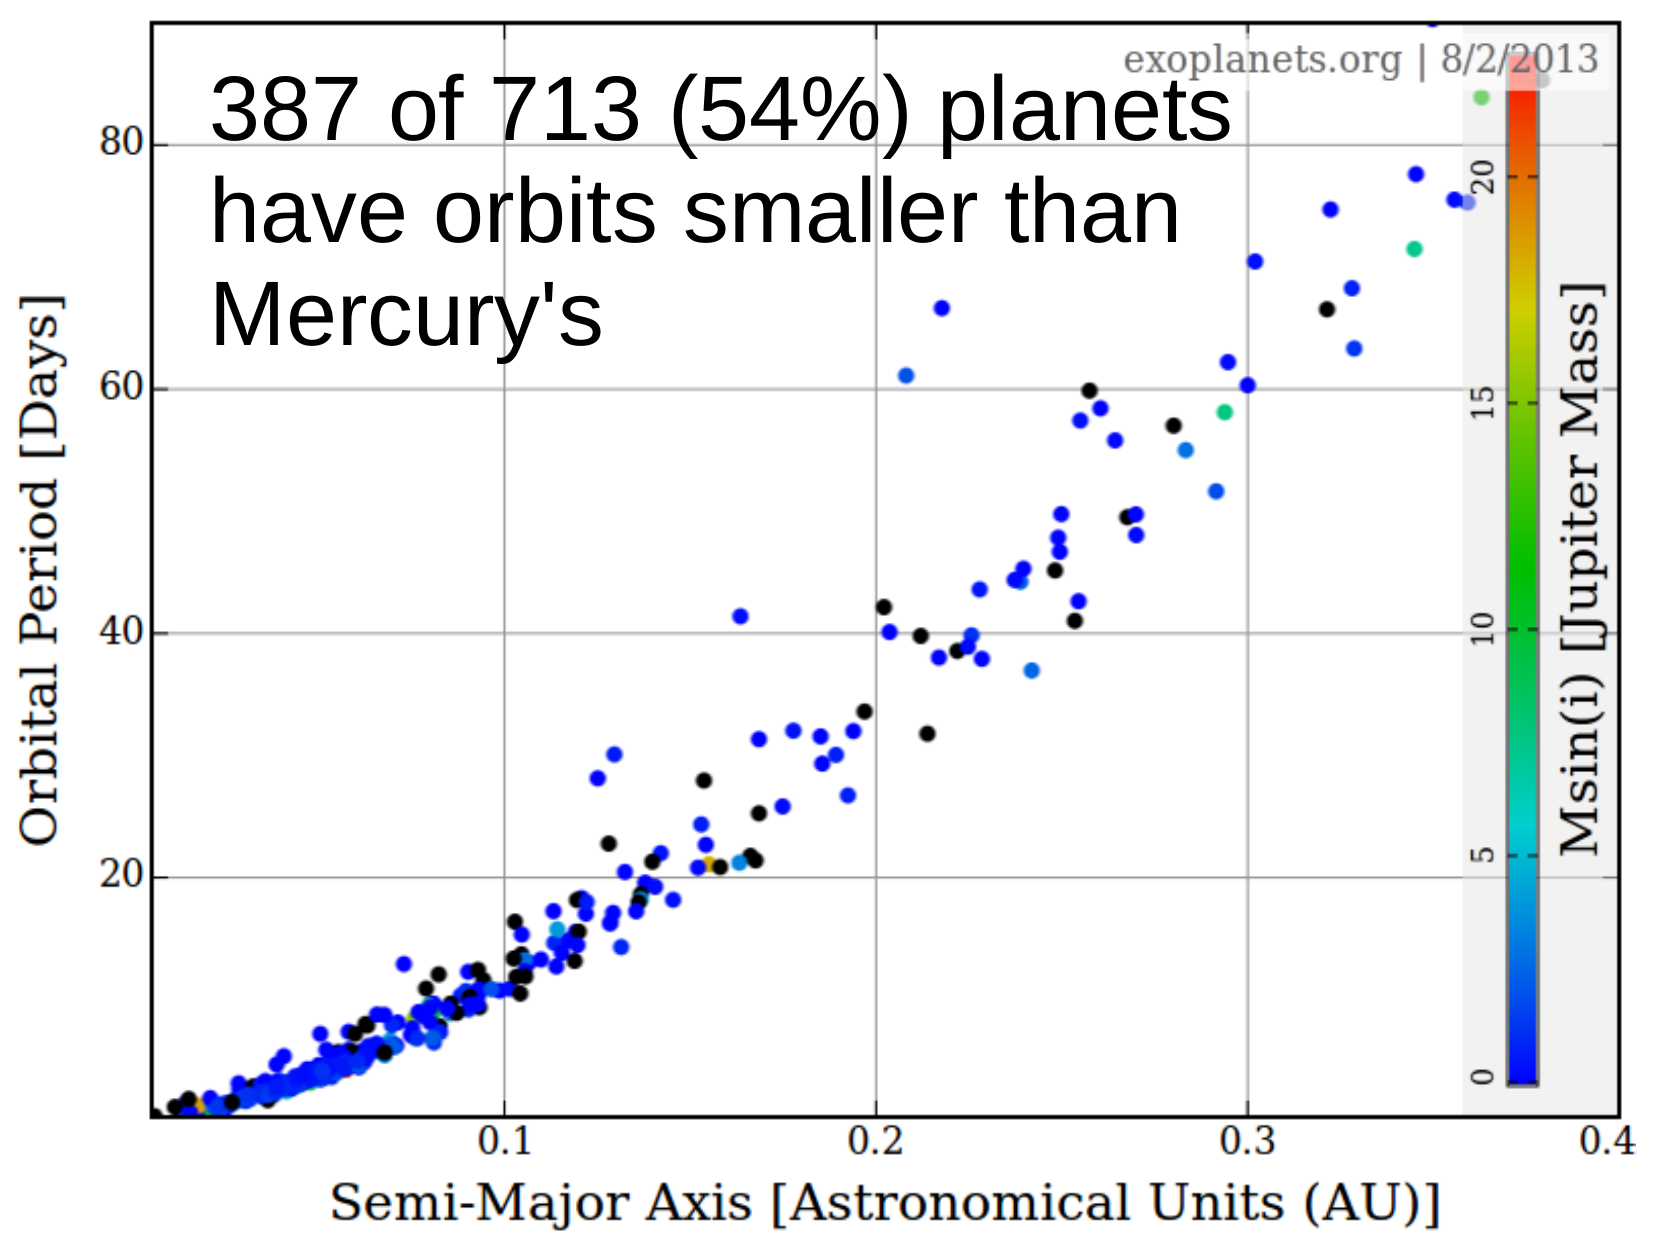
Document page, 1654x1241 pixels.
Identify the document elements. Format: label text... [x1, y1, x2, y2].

picture [10, 7, 1636, 1241]
text_box 387 of 713 (54%) planets have orbits smaller than Mercury's [195, 50, 1351, 373]
